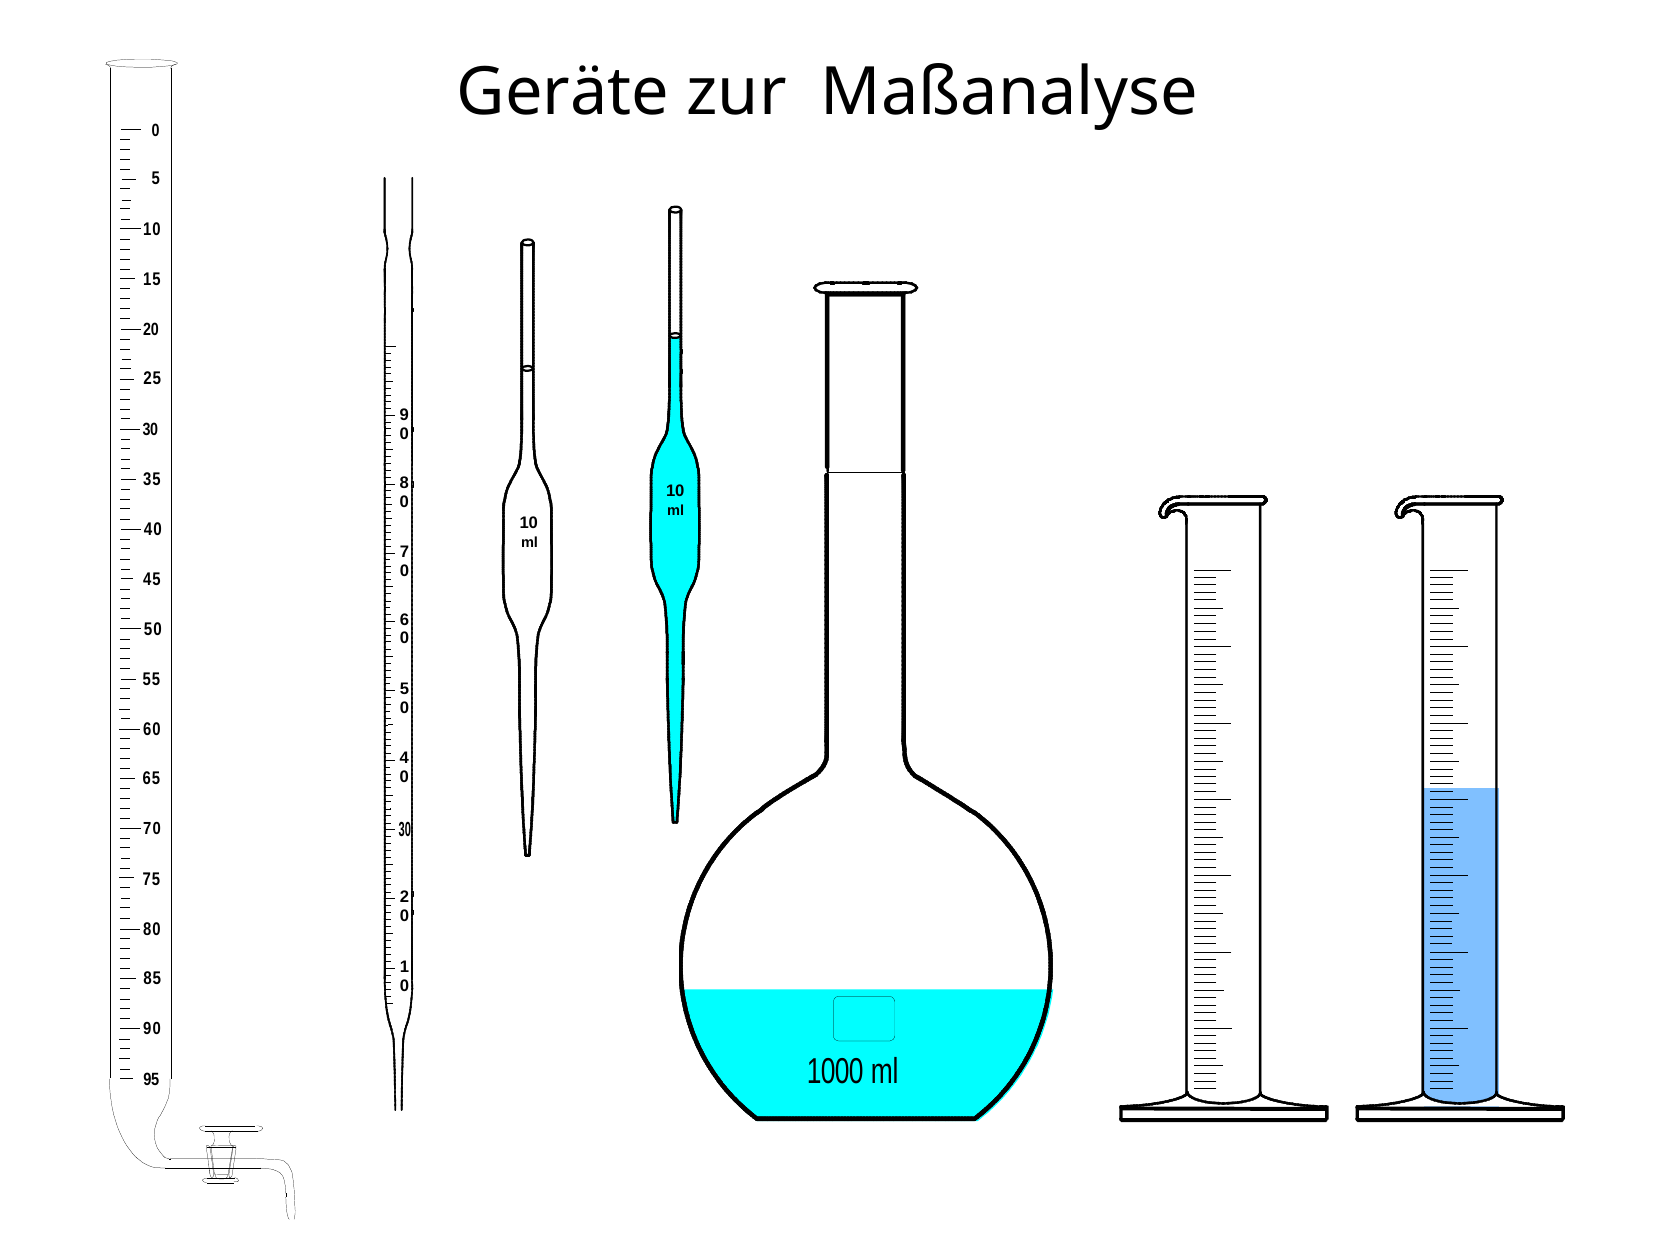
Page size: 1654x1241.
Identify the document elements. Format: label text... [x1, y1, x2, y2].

text_box 10 [517, 510, 541, 531]
text_box 50 [398, 679, 411, 703]
text_box 80 [398, 473, 411, 497]
text_box ml [662, 499, 689, 522]
text_box [383, 177, 396, 1111]
text_box 70 [398, 541, 411, 565]
picture [679, 281, 1054, 1123]
text_box 40 [398, 748, 411, 772]
picture [105, 59, 296, 1220]
text_box 10 [663, 478, 687, 499]
text_box 30 [398, 818, 411, 842]
text_box ml [516, 531, 543, 554]
title Geräte zur Maßanalyse [121, 29, 1534, 148]
text_box 90 [397, 405, 411, 429]
text_box 20 [398, 887, 411, 911]
text_box 10 [398, 957, 411, 981]
text_box [400, 177, 414, 1111]
text_box 60 [398, 609, 411, 633]
text_box [501, 239, 553, 857]
text_box [649, 206, 701, 824]
text_box [1355, 495, 1565, 1123]
text_box [1119, 495, 1329, 1123]
